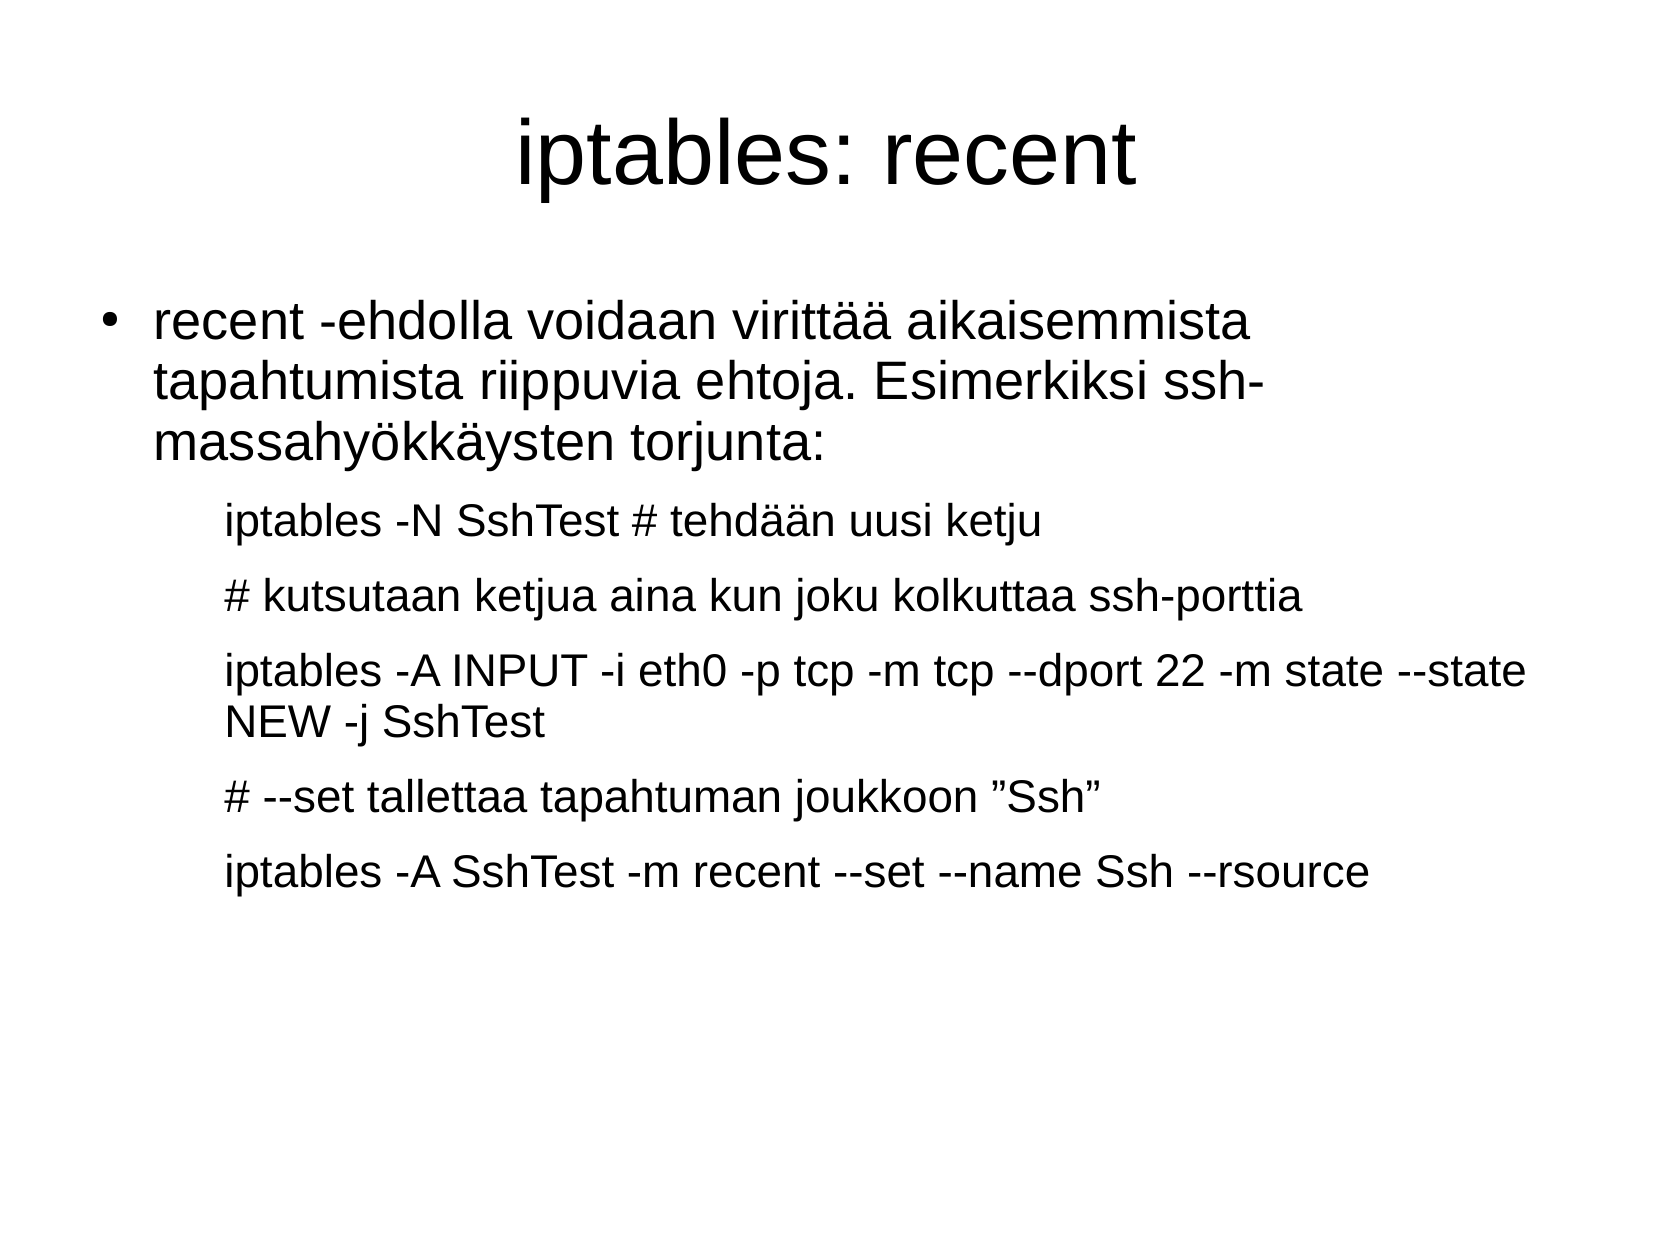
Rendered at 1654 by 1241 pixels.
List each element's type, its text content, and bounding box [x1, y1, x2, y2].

title iptables: recent [82, 49, 1571, 257]
list recent -ehdolla voidaan virittää aikaisemmista tapahtumista riippuvia ehtoja. Esimerkiksi ssh-massahyökkäysten torjunta: iptables -N SshTest # tehdään uusi ketju # kutsutaan ketjua aina kun joku kolkuttaa ssh-porttia iptables -A INPUT -i eth0 -p tcp -m tcp --dport 22 -m state --state NEW -j SshTest # --set tallettaa tapahtuman joukkoon ”Ssh” iptables -A SshTest -m recent --set --name Ssh --rsource [82, 290, 1571, 1010]
